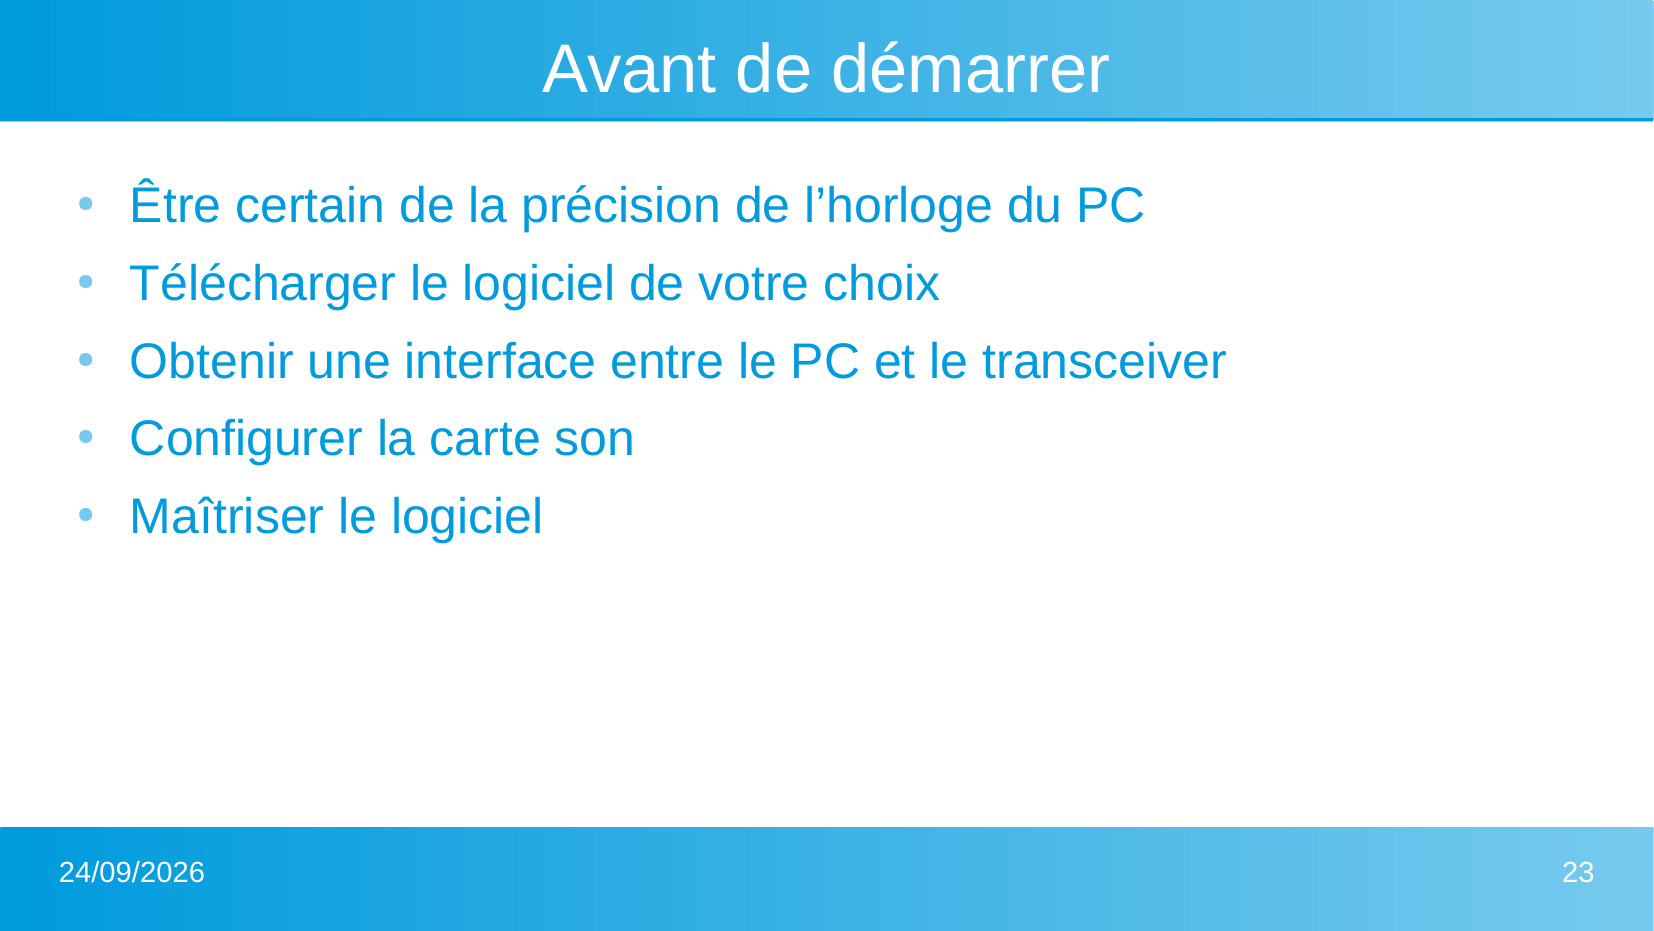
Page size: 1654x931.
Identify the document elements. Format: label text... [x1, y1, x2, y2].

list Être certain de la précision de l’horloge du PC Télécharger le logiciel de votre choix Obtenir une interface entre le PC et le transceiver Configurer la carte son Maîtriser le logiciel [59, 177, 1595, 768]
title Avant de démarrer [59, 29, 1595, 108]
